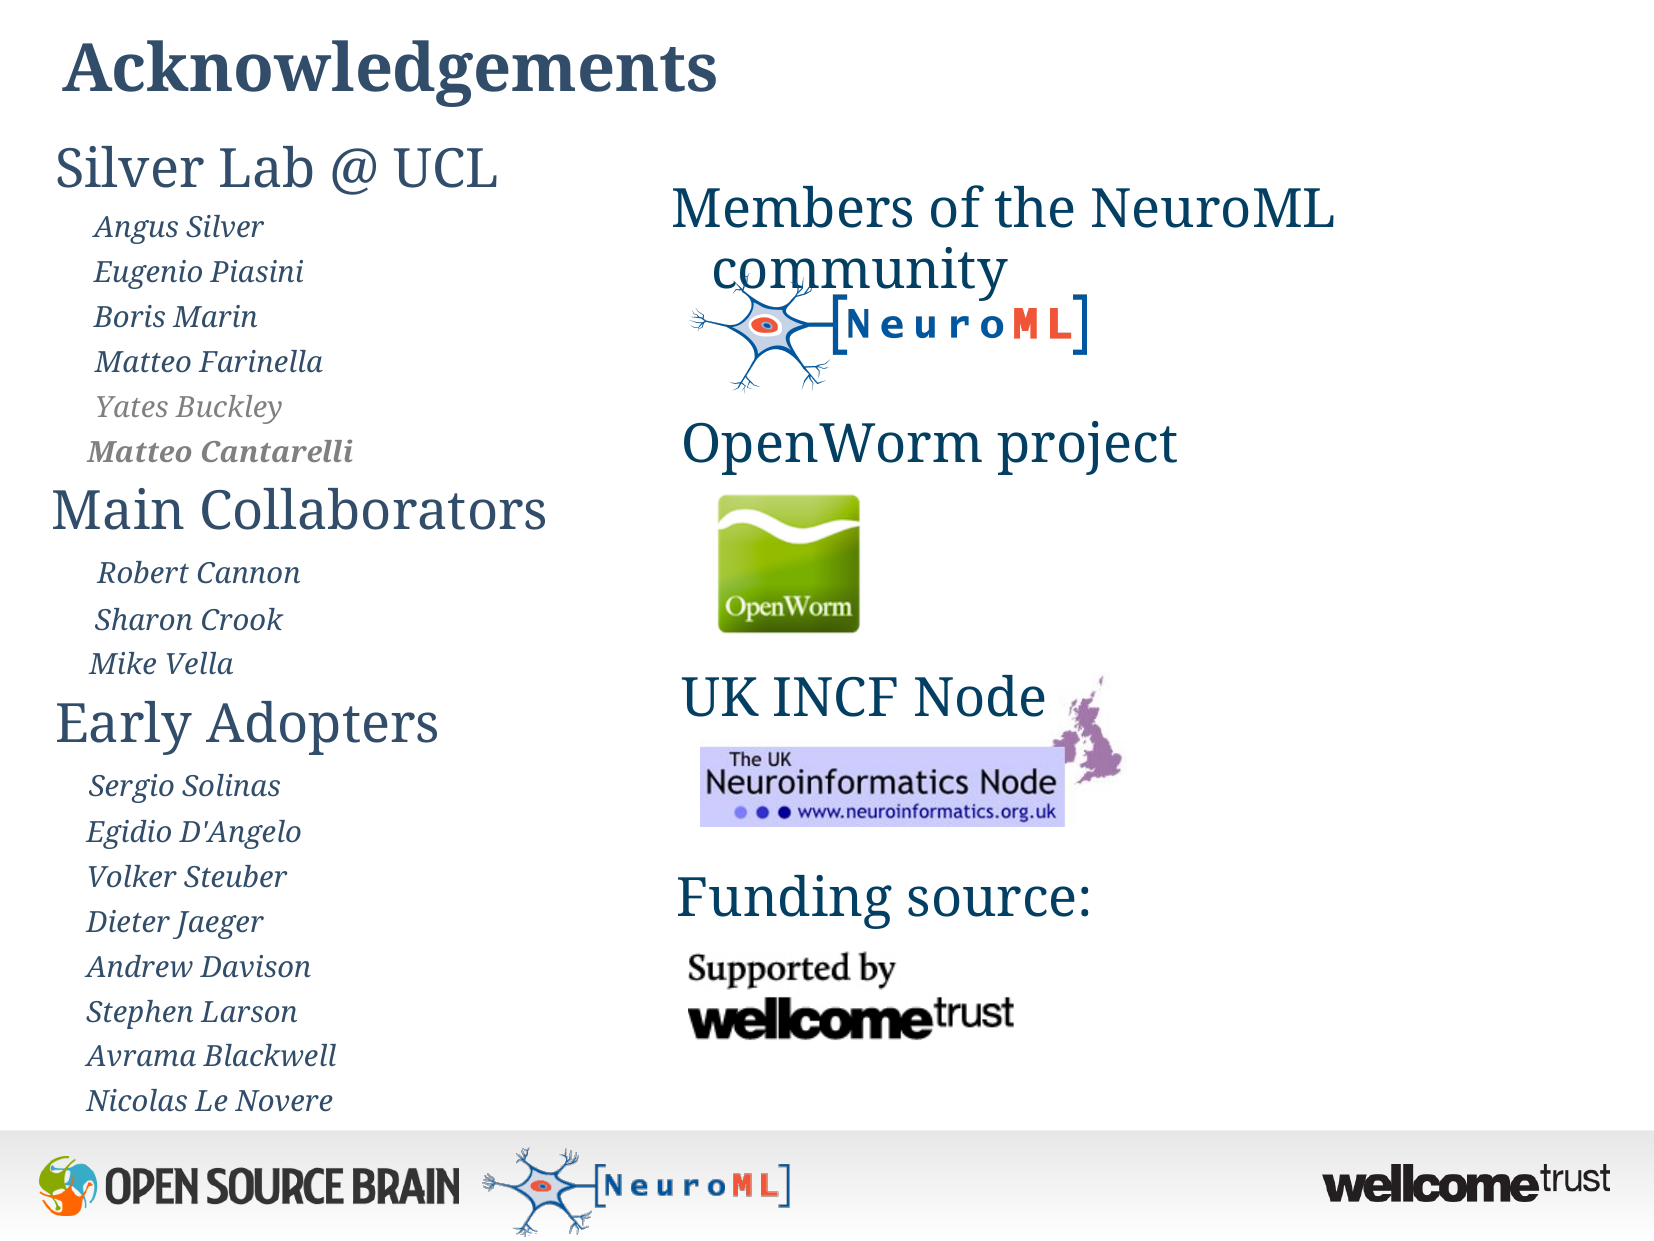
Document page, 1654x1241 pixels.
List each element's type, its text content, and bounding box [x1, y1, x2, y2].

text_box OpenWorm project UK INCF Node [678, 409, 1269, 495]
text_box Members of the NeuroML community [667, 175, 1602, 260]
picture [1322, 1164, 1610, 1202]
picture [689, 273, 1087, 395]
text_box Funding source: [673, 864, 1264, 949]
title Acknowledgements [62, 16, 1333, 119]
text_box Silver Lab @ UCL Angus Silver Eugenio Piasini Boris Marin Matteo Farinella Yates Buckley Matteo Cantarelli Main Collaborators Robert Cannon Sharon Crook Mike Vella Early Adopters Sergio Solinas Egidio D'Angelo Volker Steuber Dieter Jaeger Andrew Davison Stephen Larson Avrama Blackwell Nicolas Le Novere [23, 135, 1560, 1111]
picture [700, 672, 1146, 827]
picture [717, 493, 864, 637]
picture [482, 1147, 790, 1237]
picture [39, 1156, 459, 1216]
